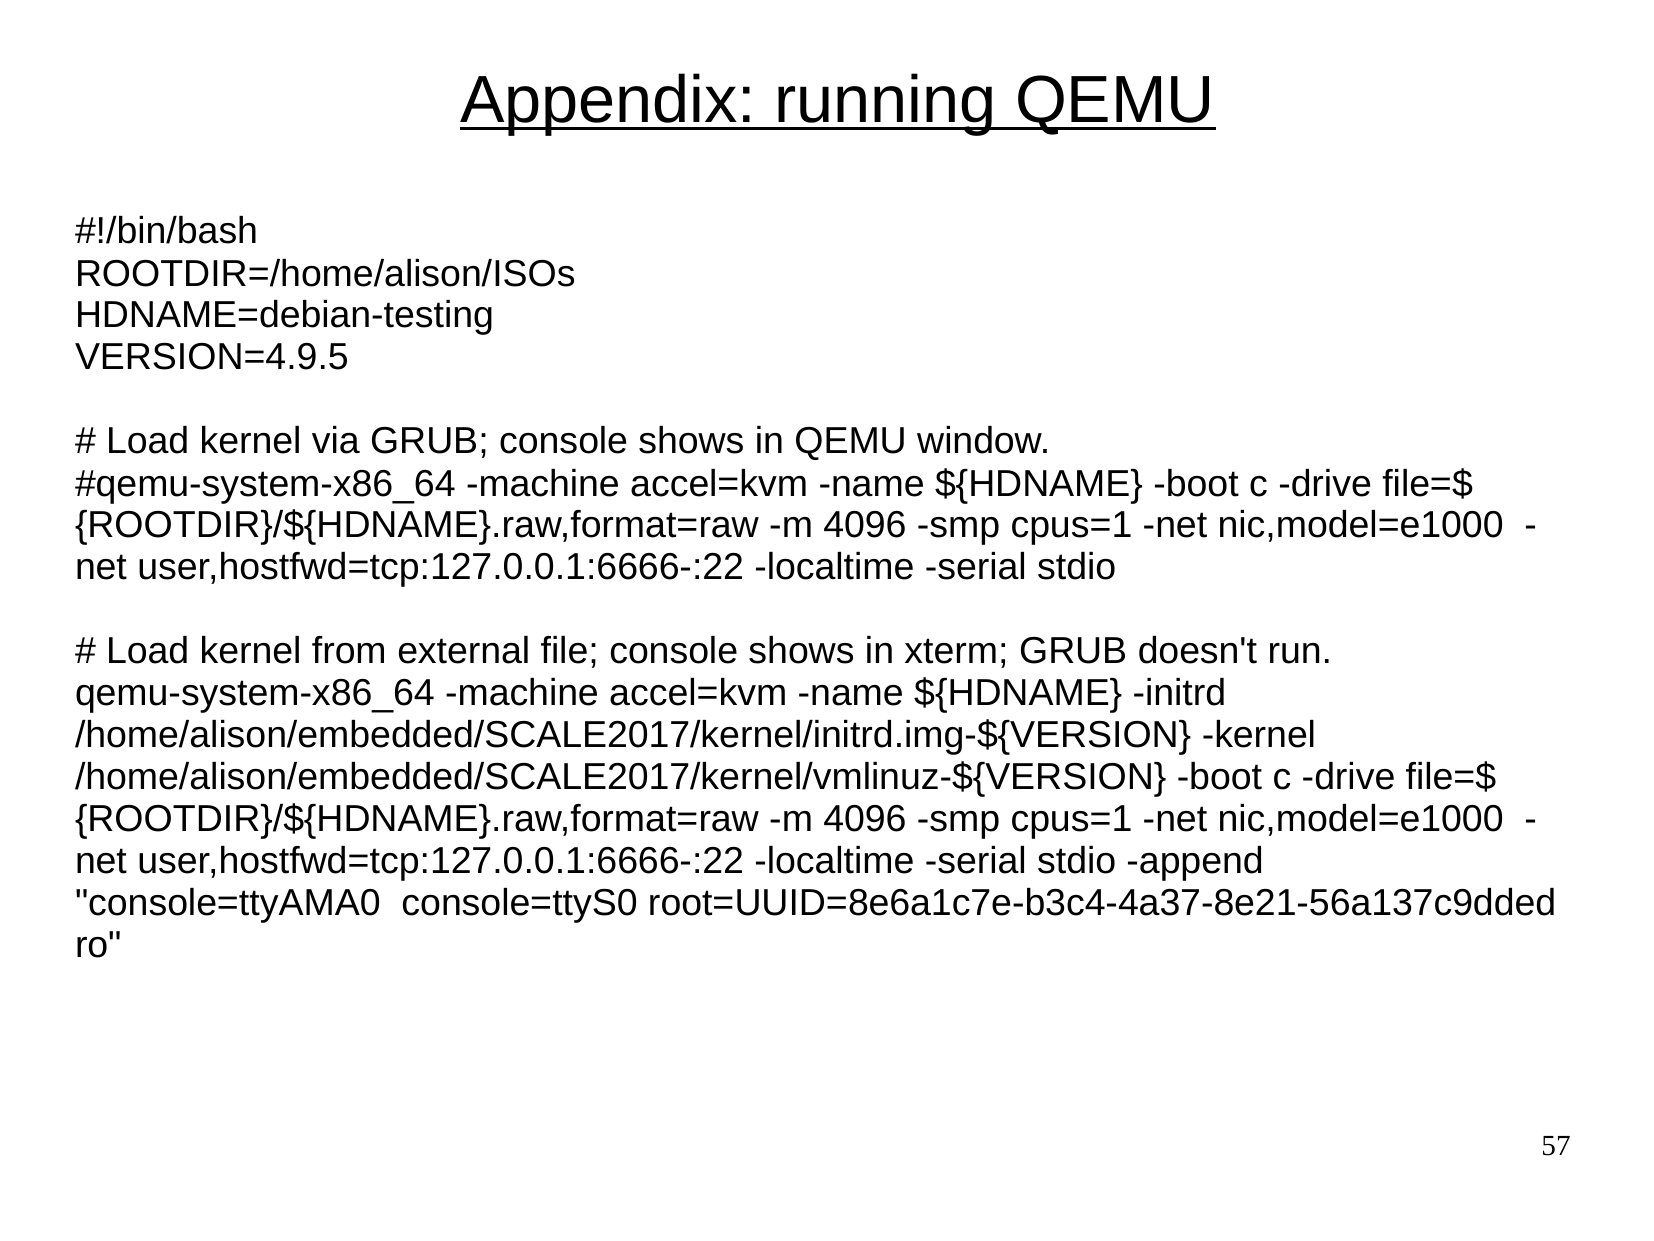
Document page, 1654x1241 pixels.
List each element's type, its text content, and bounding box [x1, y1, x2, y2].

title Appendix: running QEMU [105, 49, 1571, 151]
list #!/bin/bash ROOTDIR=/home/alison/ISOs HDNAME=debian-testing VERSION=4.9.5 # Load kernel via GRUB; console shows in QEMU window. #qemu-system-x86_64 -machine accel=kvm -name ${HDNAME} -boot c -drive file=${ROOTDIR}/${HDNAME}.raw,format=raw -m 4096 -smp cpus=1 -net nic,model=e1000 -net user,hostfwd=tcp:127.0.0.1:6666-:22 -localtime -serial stdio # Load kernel from external file; console shows in xterm; GRUB doesn't run. qemu-system-x86_64 -machine accel=kvm -name ${HDNAME} -initrd /home/alison/embedded/SCALE2017/kernel/initrd.img-${VERSION} -kernel /home/alison/embedded/SCALE2017/kernel/vmlinuz-${VERSION} -boot c -drive file=${ROOTDIR}/${HDNAME}.raw,format=raw -m 4096 -smp cpus=1 -net nic,model=e1000 -net user,hostfwd=tcp:127.0.0.1:6666-:22 -localtime -serial stdio -append "console=ttyAMA0 console=ttyS0 root=UUID=8e6a1c7e-b3c4-4a37-8e21-56a137c9dded ro" [75, 210, 1571, 1010]
